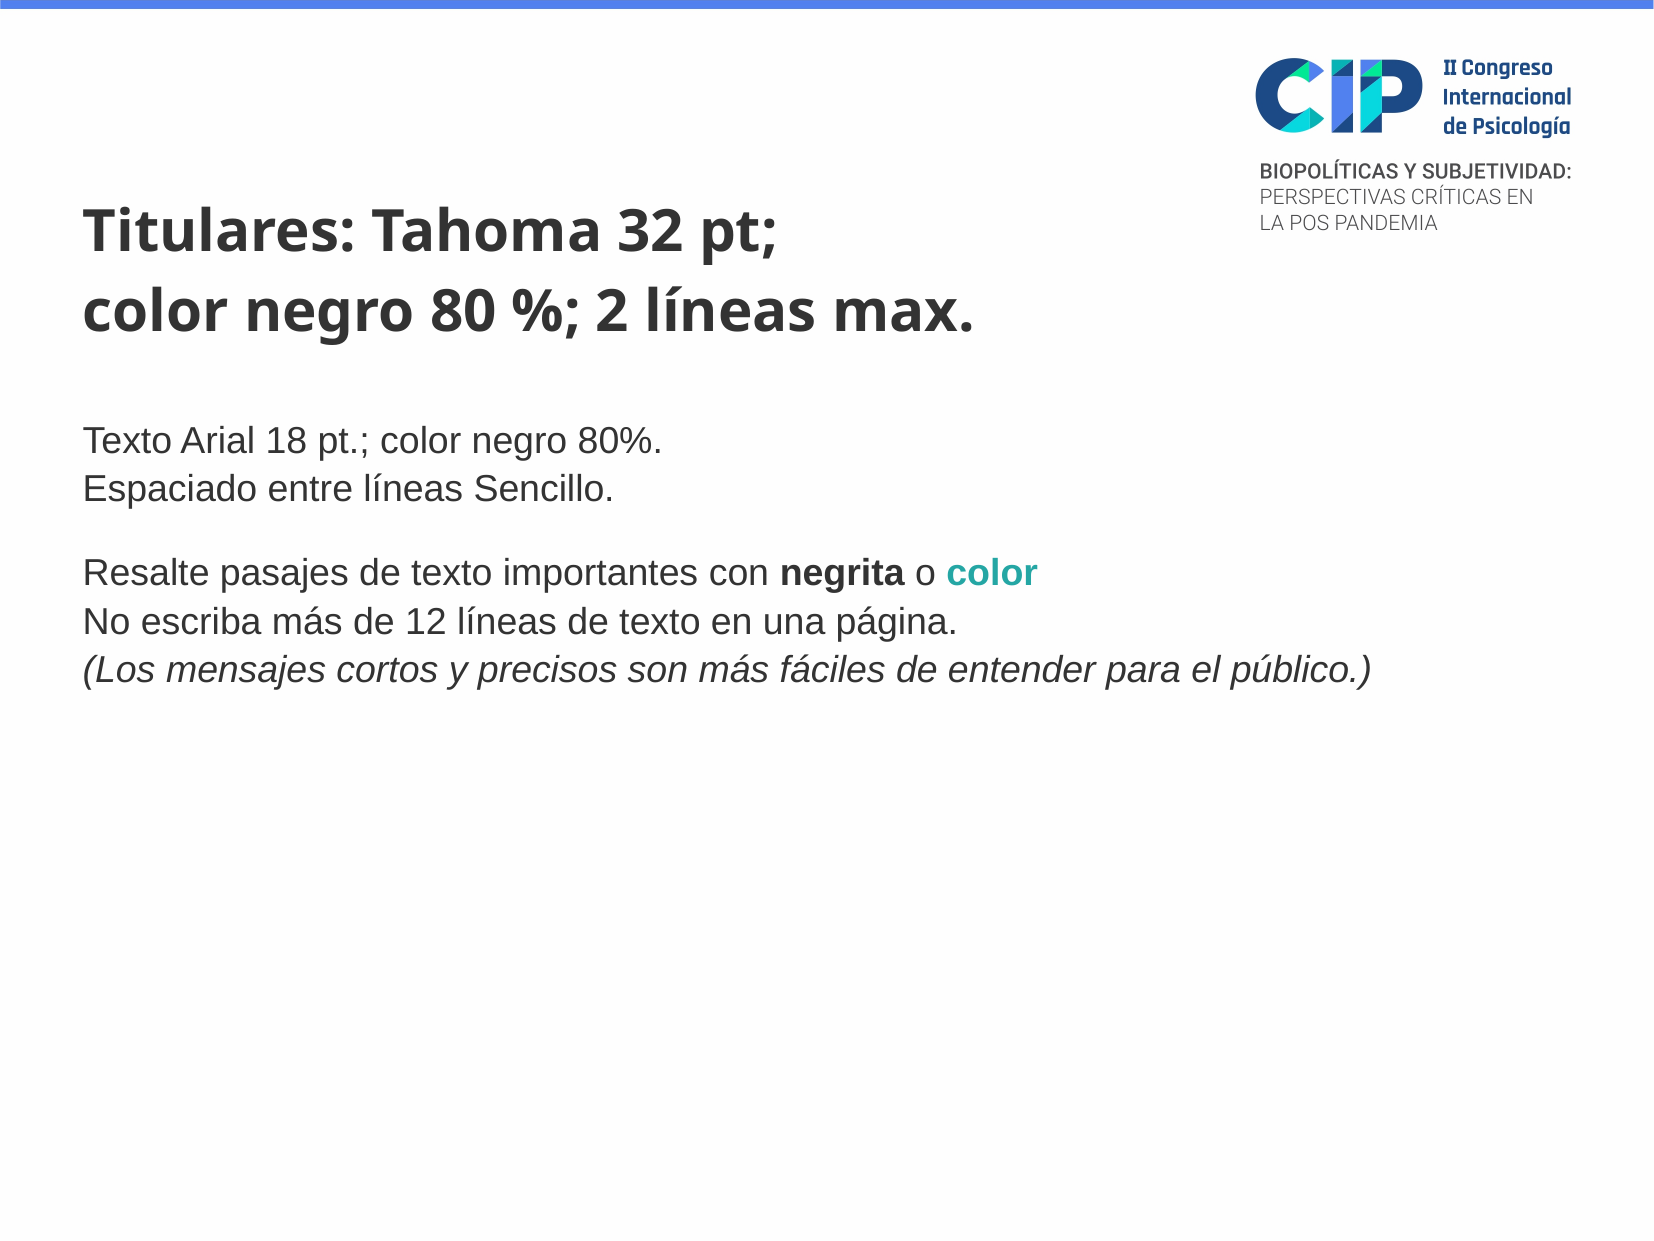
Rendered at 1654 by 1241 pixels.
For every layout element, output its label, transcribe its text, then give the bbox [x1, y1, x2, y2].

title Titulares: Tahoma 32 pt; color negro 80 %; 2 líneas max. [82, 165, 1571, 373]
subtitle Texto Arial 18 pt.; color negro 80%. Espaciado entre líneas Sencillo. Resalte pasajes de texto importantes con negrita o color No escriba más de 12 líneas de texto en una página. (Los mensajes cortos y precisos son más fáciles de entender para el público.) [82, 413, 1571, 861]
picture [0, 0, 1654, 1241]
